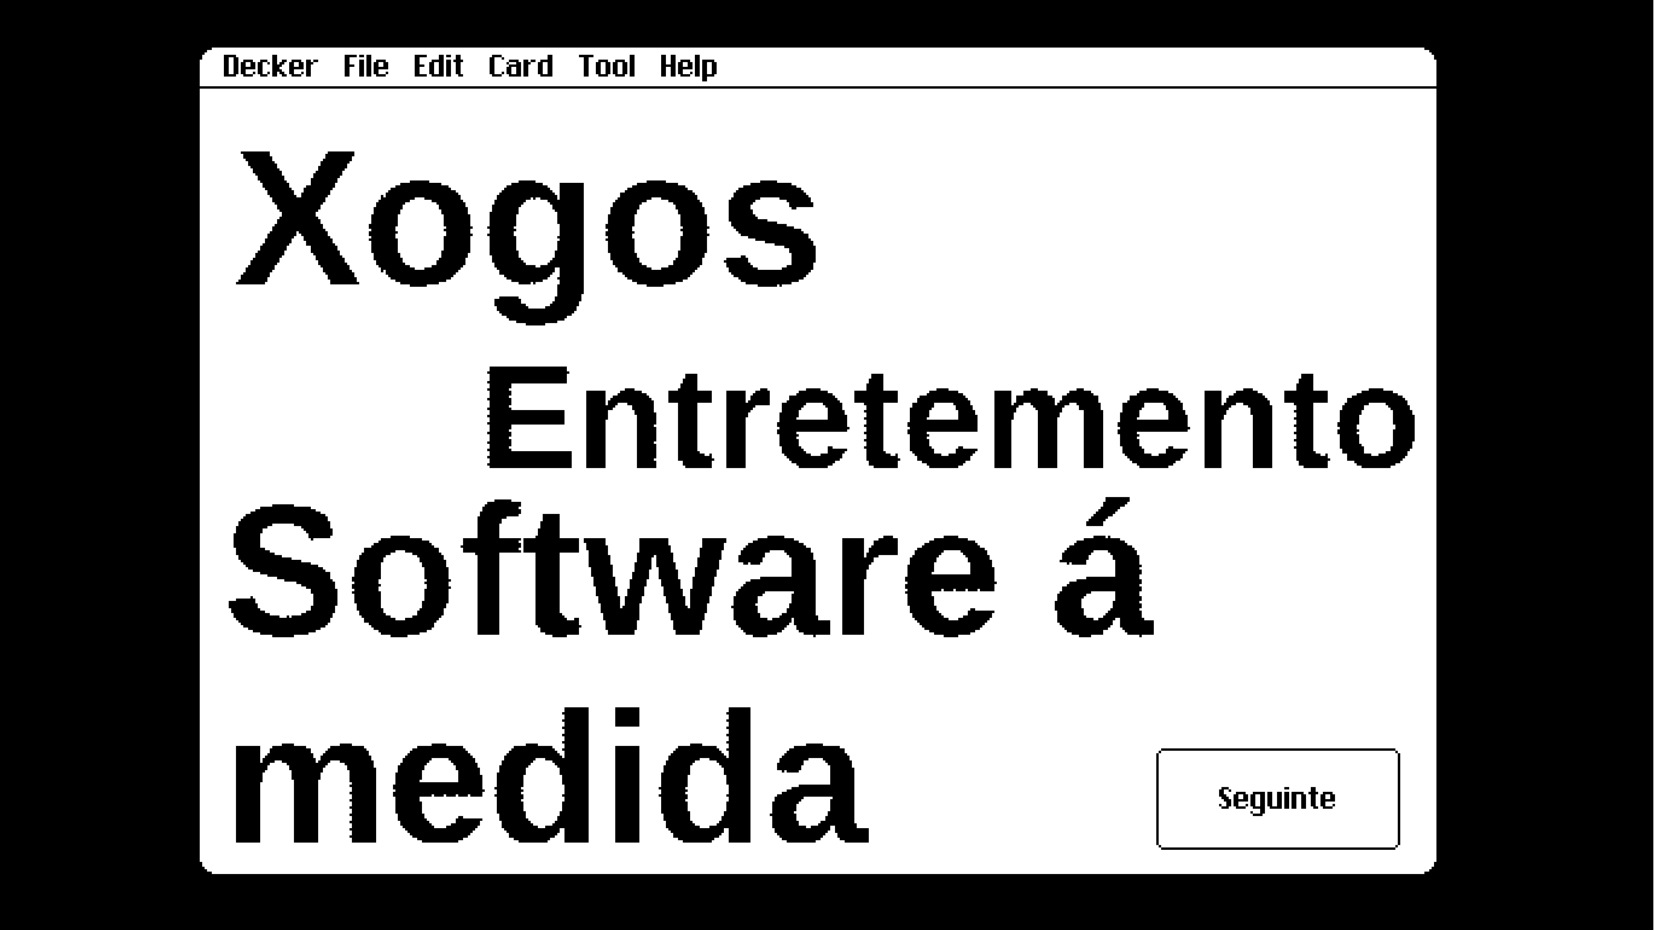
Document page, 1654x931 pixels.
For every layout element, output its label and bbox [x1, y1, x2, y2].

picture [189, 38, 1445, 886]
